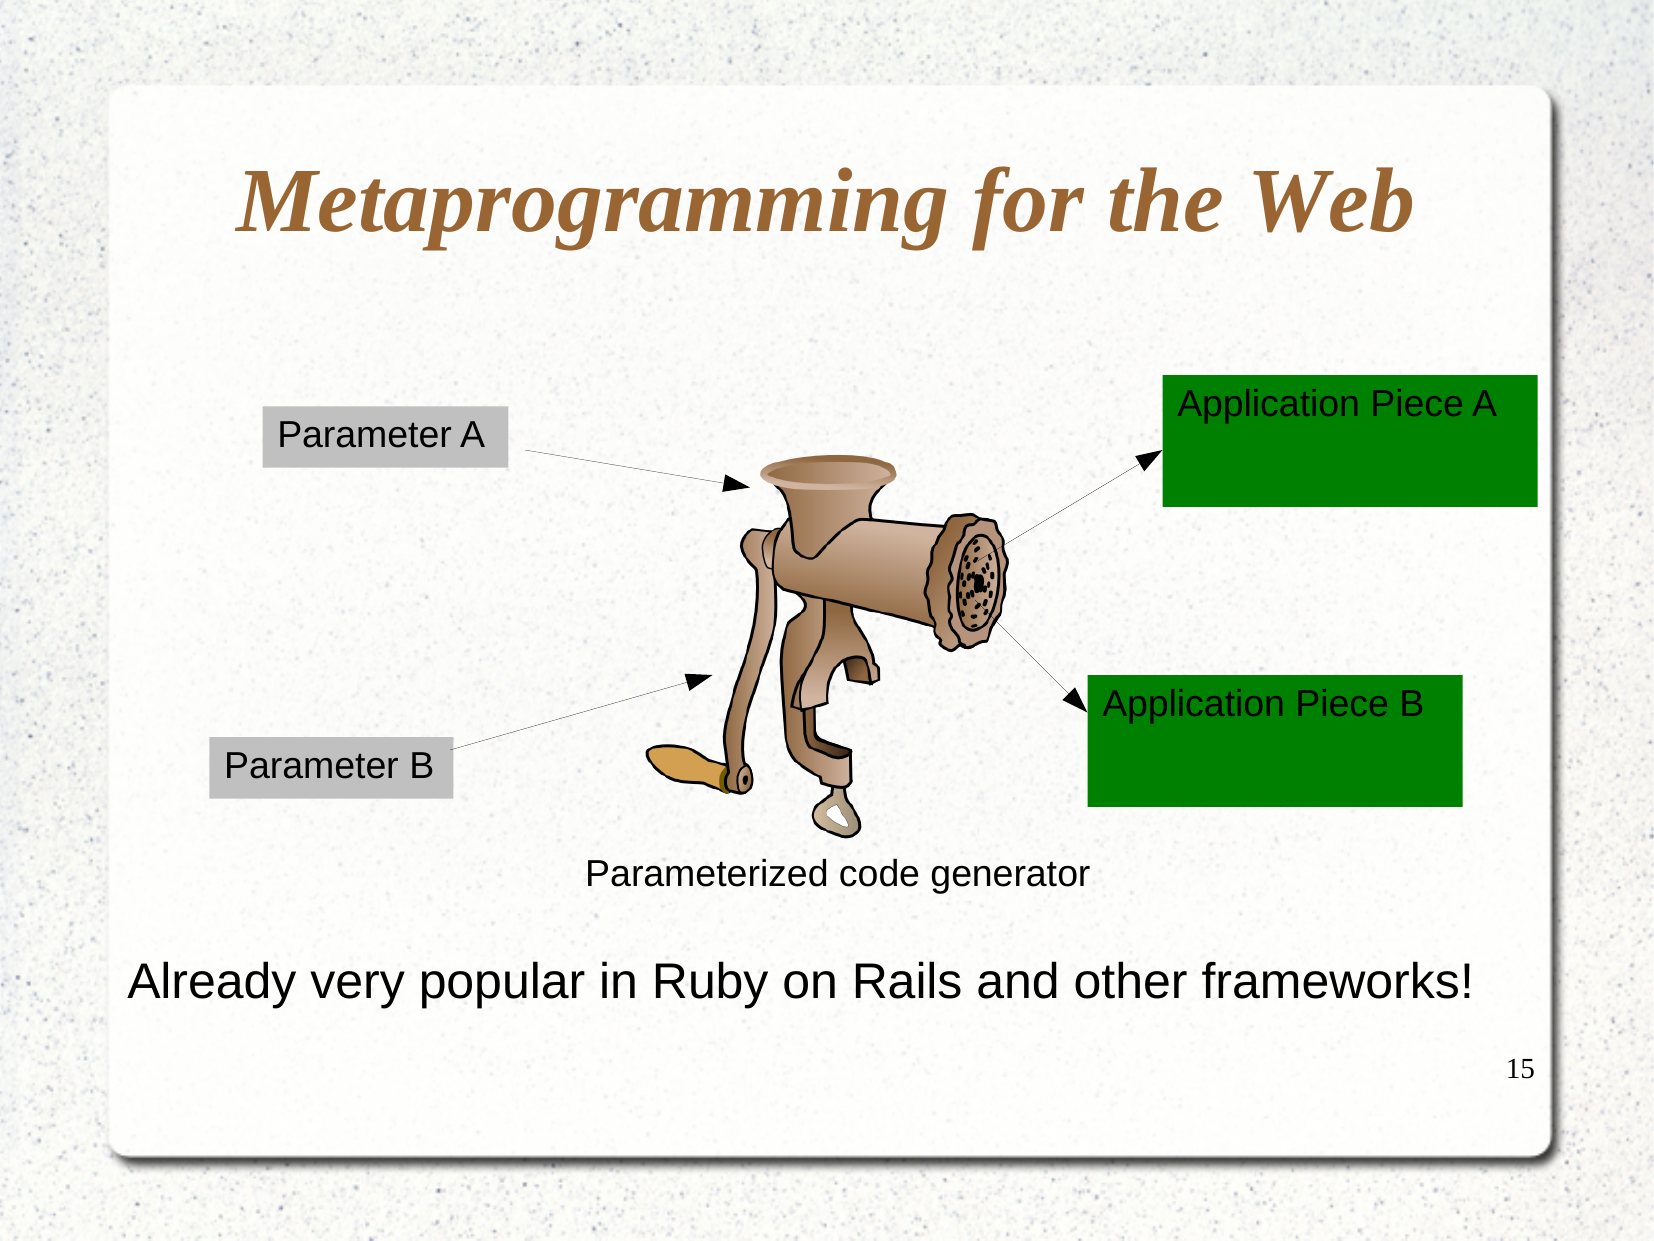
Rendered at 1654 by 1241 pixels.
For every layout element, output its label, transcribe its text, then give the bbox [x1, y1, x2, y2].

picture [0, 0, 1654, 1241]
text_box Application Piece B [1087, 675, 1463, 807]
text_box Parameter A [262, 406, 509, 468]
title Metaprogramming for the Web [118, 104, 1536, 297]
text_box Application Piece A [1162, 375, 1538, 507]
text_box Parameter B [209, 737, 454, 799]
text_box Already very popular in Ruby on Rails and other frameworks! [112, 945, 1501, 1023]
text_box Parameterized code generator [570, 844, 1113, 907]
